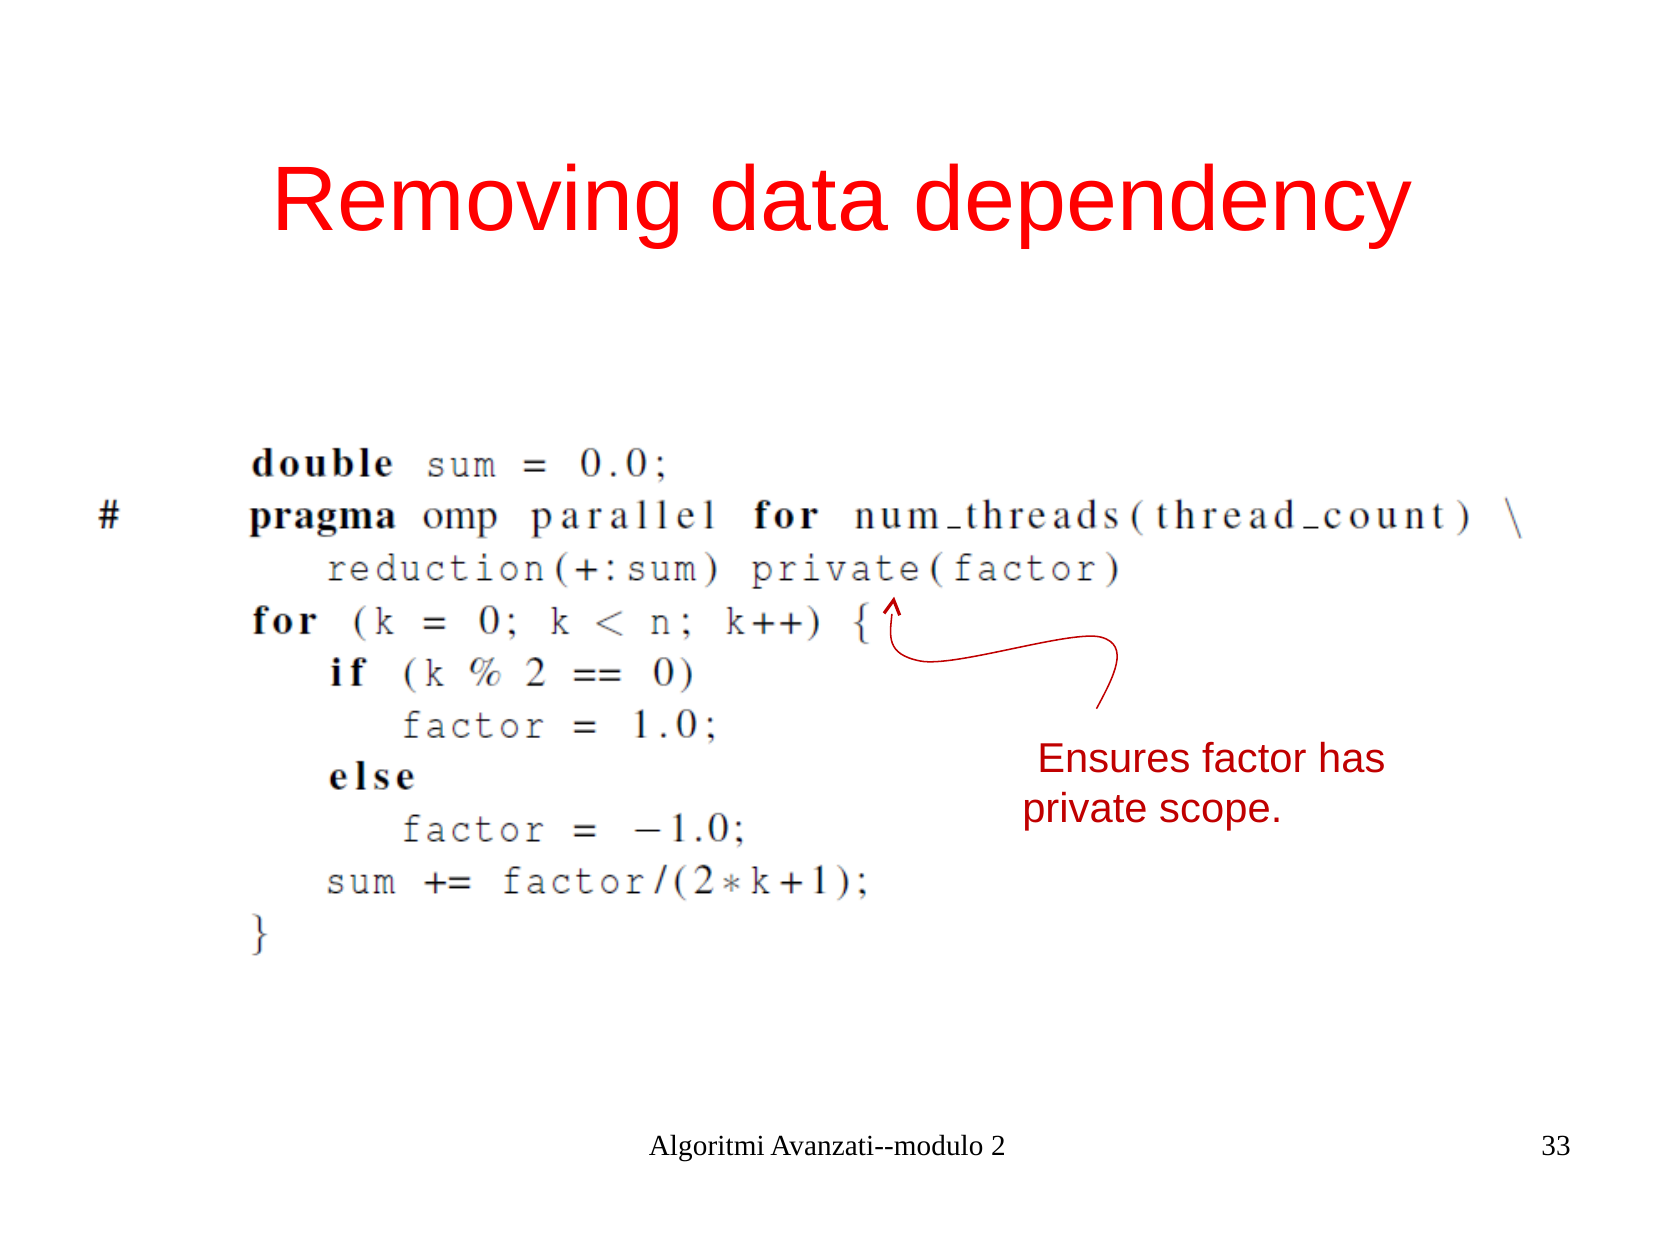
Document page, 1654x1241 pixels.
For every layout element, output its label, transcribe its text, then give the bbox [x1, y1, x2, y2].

picture [82, 290, 1571, 1109]
text_box Ensures factor has private scope. [1007, 723, 1413, 839]
title Removing data dependency [82, 49, 1571, 257]
